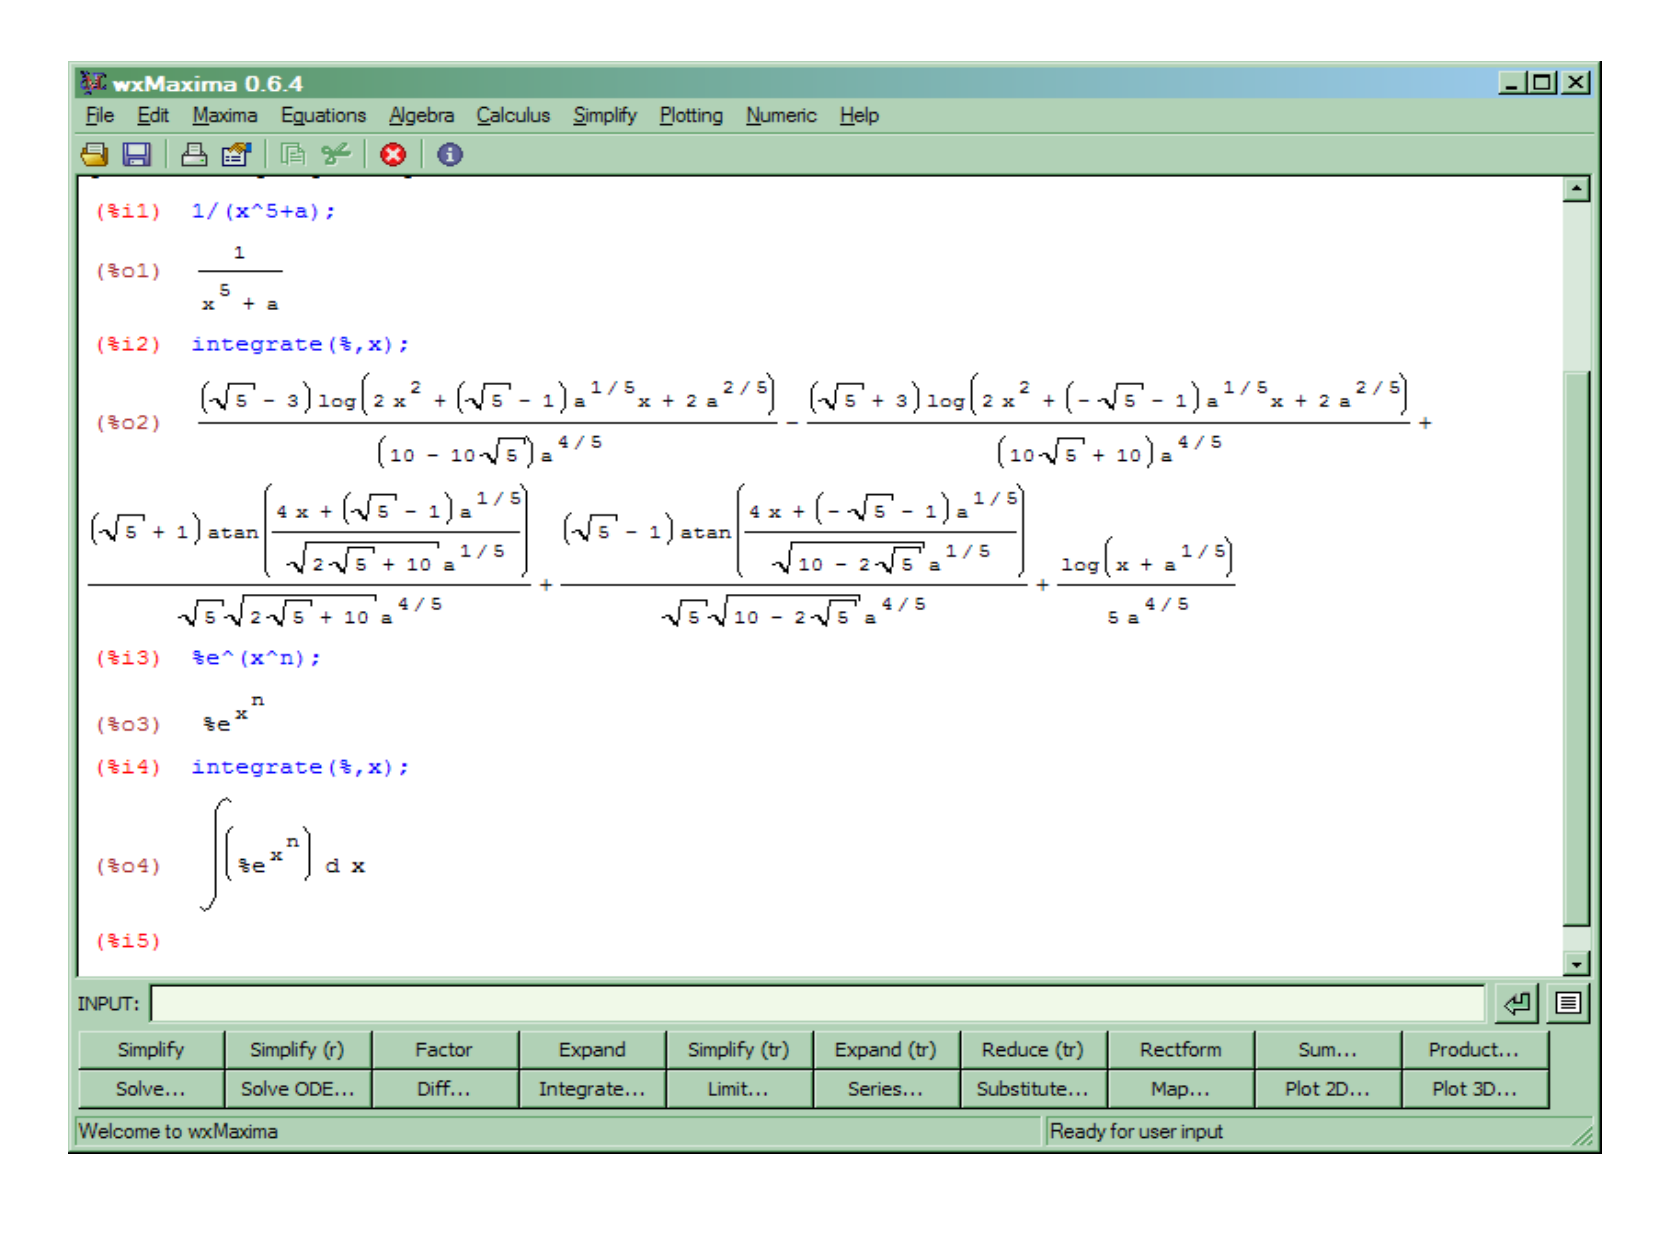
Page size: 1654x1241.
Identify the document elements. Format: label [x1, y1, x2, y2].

picture [68, 61, 1602, 1154]
